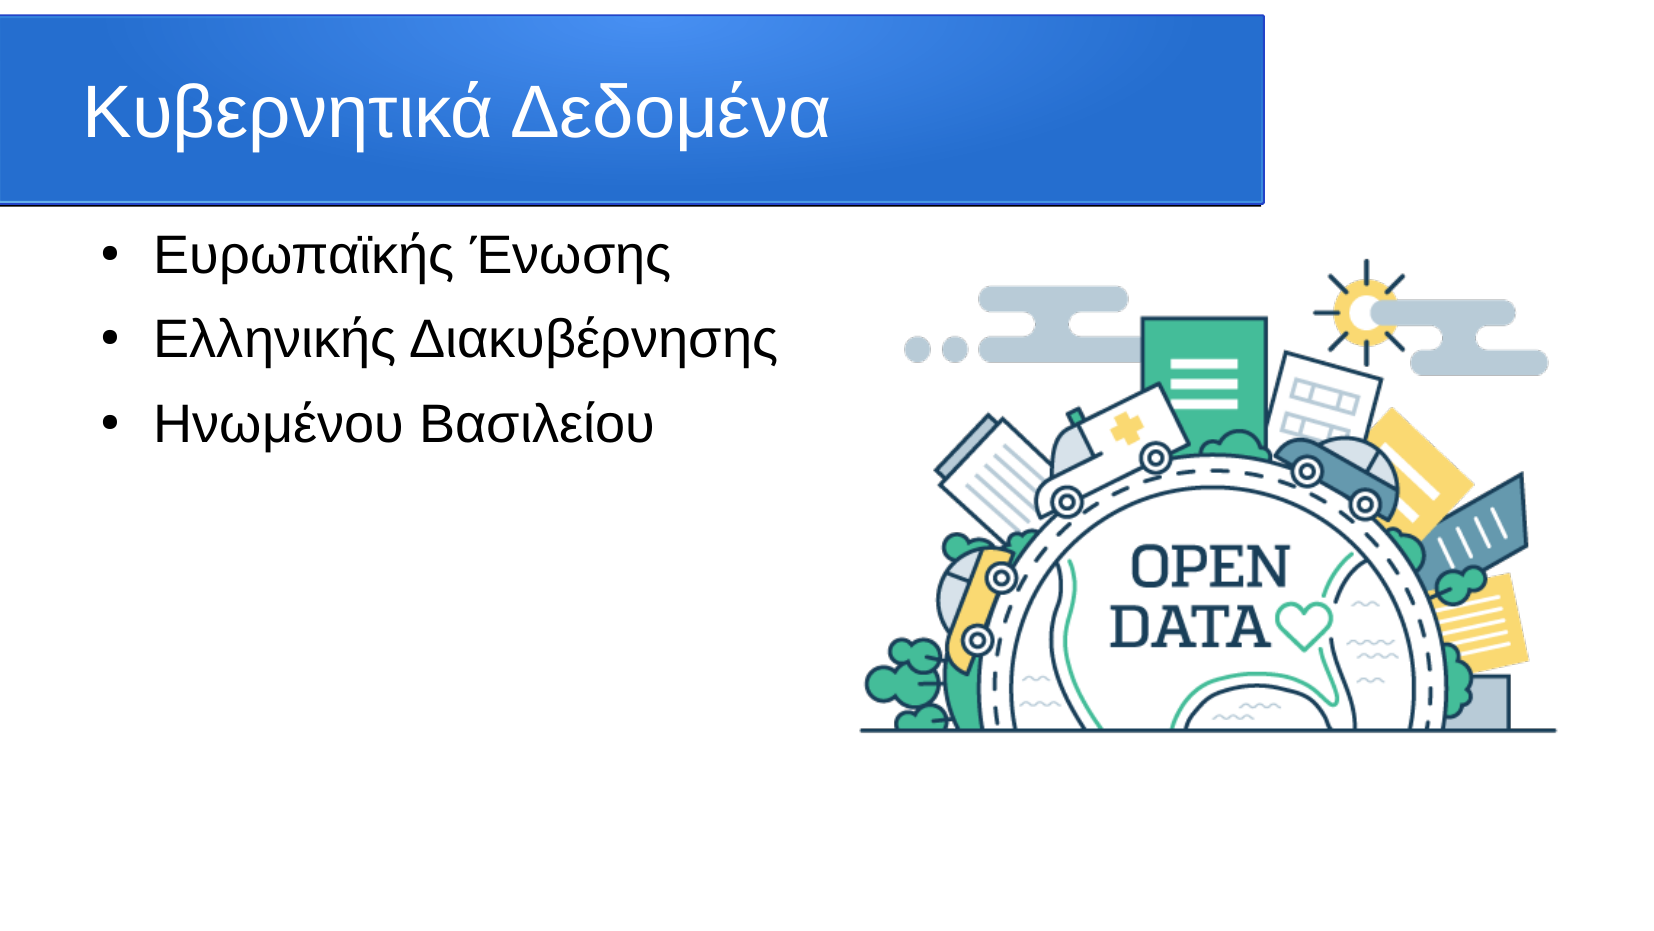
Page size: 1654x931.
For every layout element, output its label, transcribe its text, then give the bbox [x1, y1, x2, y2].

list Ευρωπαϊκής Ένωσης Ελληνικής Διακυβέρνησης Ηνωμένου Βασιλείου [82, 224, 809, 764]
title Κυβερνητικά Δεδομένα [82, 35, 1235, 189]
picture [845, 252, 1572, 736]
